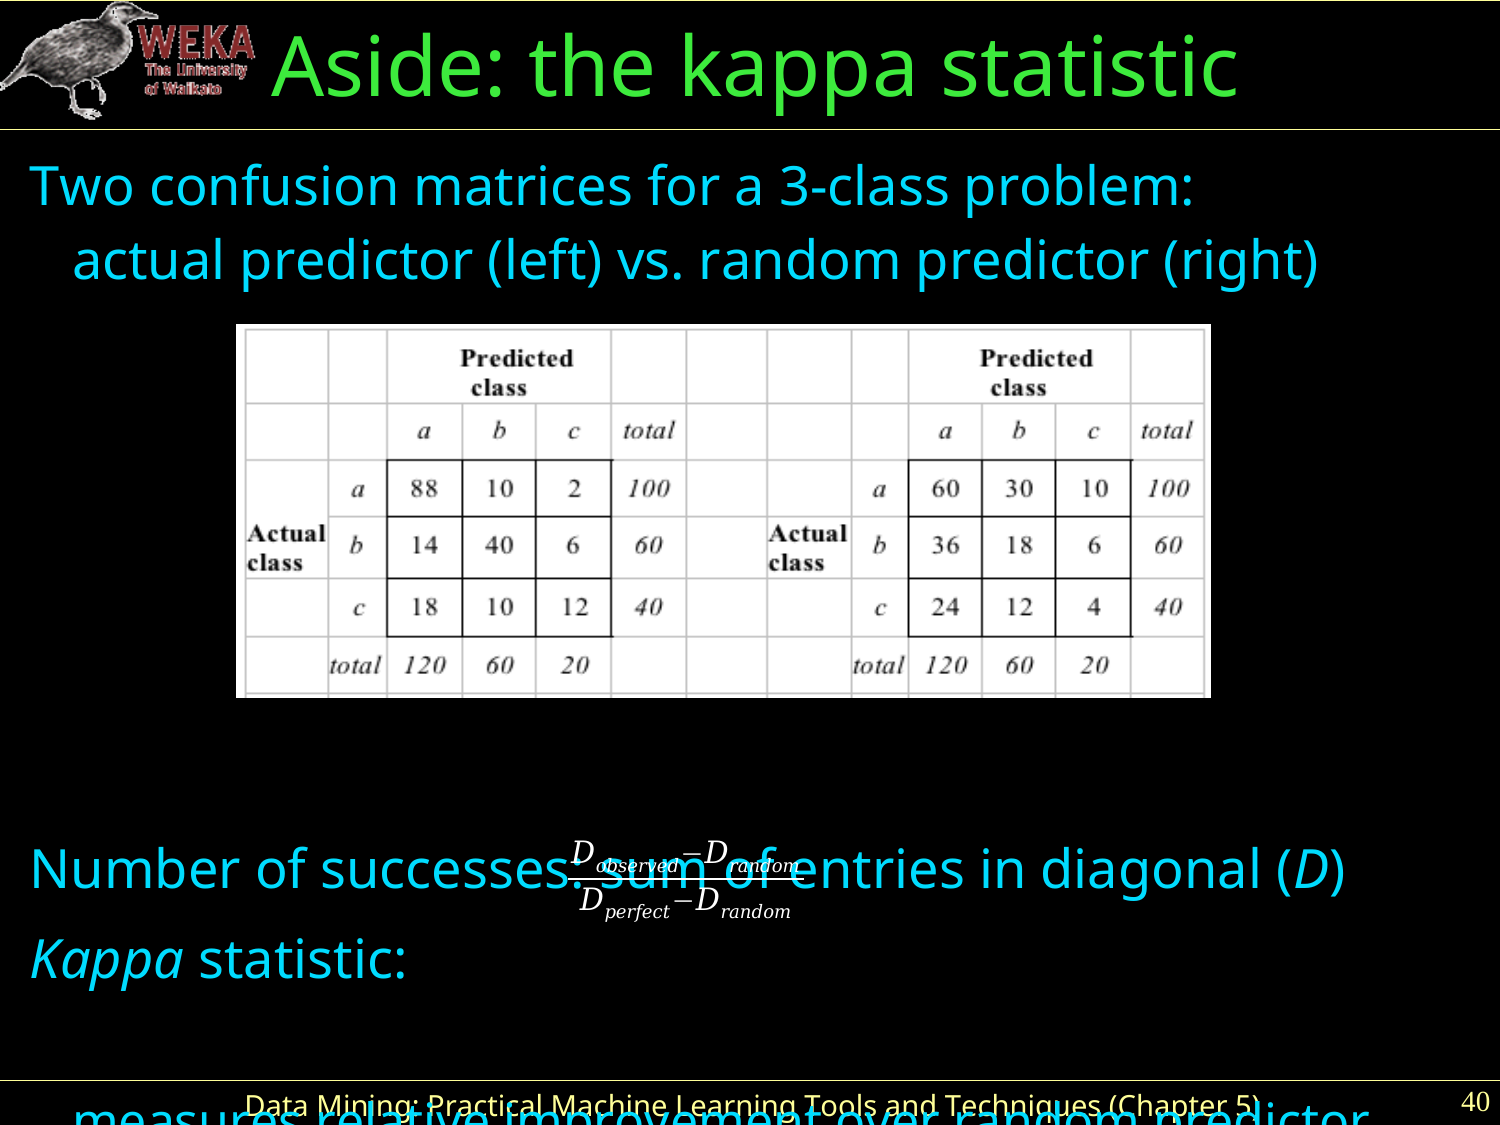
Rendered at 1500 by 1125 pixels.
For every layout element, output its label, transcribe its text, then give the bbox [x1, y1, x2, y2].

chart [561, 834, 812, 923]
title Aside: the kappa statistic [295, 0, 1486, 159]
picture [236, 324, 1211, 698]
list Two confusion matrices for a 3-class problem: actual predictor (left) vs. random predictor (right) Number of successes: sum of entries in diagonal (D) Kappa statistic: measures relative improvement over random predictor [29, 147, 1477, 1064]
picture [0, 1, 266, 129]
